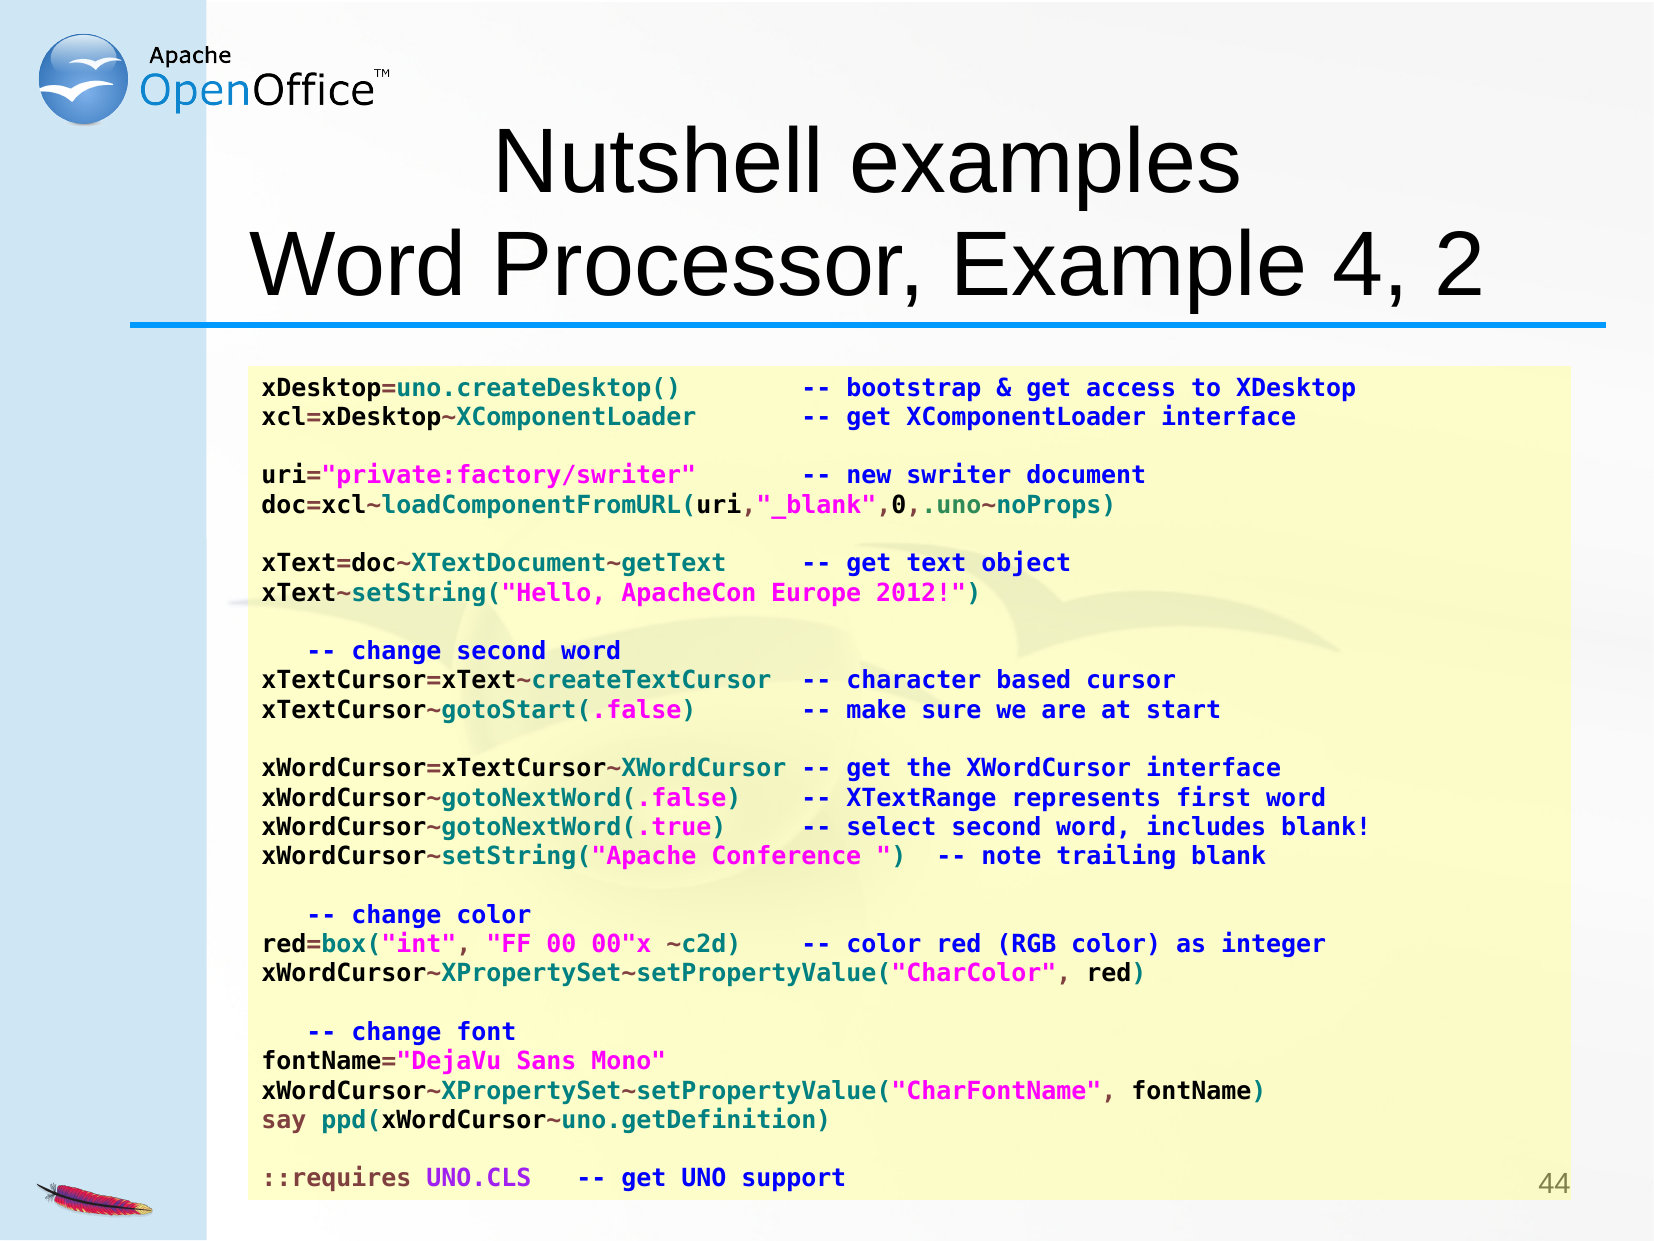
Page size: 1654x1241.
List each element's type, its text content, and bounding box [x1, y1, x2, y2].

text_box xDesktop=uno.createDesktop() -- bootstrap & get access to XDesktop xcl=xDesktop~XComponentLoader -- get XComponentLoader interface uri="private:factory/swriter" -- new swriter document doc=xcl~loadComponentFromURL(uri,"_blank",0,.uno~noProps) xText=doc~XTextDocument~getText -- get text object xText~setString("Hello, ApacheCon Europe 2012!") -- change second word xTextCursor=xText~createTextCursor -- character based cursor xTextCursor~gotoStart(.false) -- make sure we are at start xWordCursor=xTextCursor~XWordCursor -- get the XWordCursor interface xWordCursor~gotoNextWord(.false) -- XTextRange represents first word xWordCursor~gotoNextWord(.true) -- select second word, includes blank! xWordCursor~setString("Apache Conference ") -- note trailing blank -- change color red=box("int", "FF 00 00"x ~c2d) -- color red (RGB color) as integer xWordCursor~XPropertySet~setPropertyValue("CharColor", red) -- change font fontName="DejaVu Sans Mono" xWordCursor~XPropertySet~setPropertyValue("CharFontName", fontName) say ppd(xWordCursor~uno.getDefinition) ::requires UNO.CLS -- get UNO support [248, 366, 1571, 1200]
picture [35, 1181, 154, 1219]
title Nutshell examples Word Processor, Example 4, 2 [165, 108, 1571, 316]
picture [35, 2, 1654, 1241]
